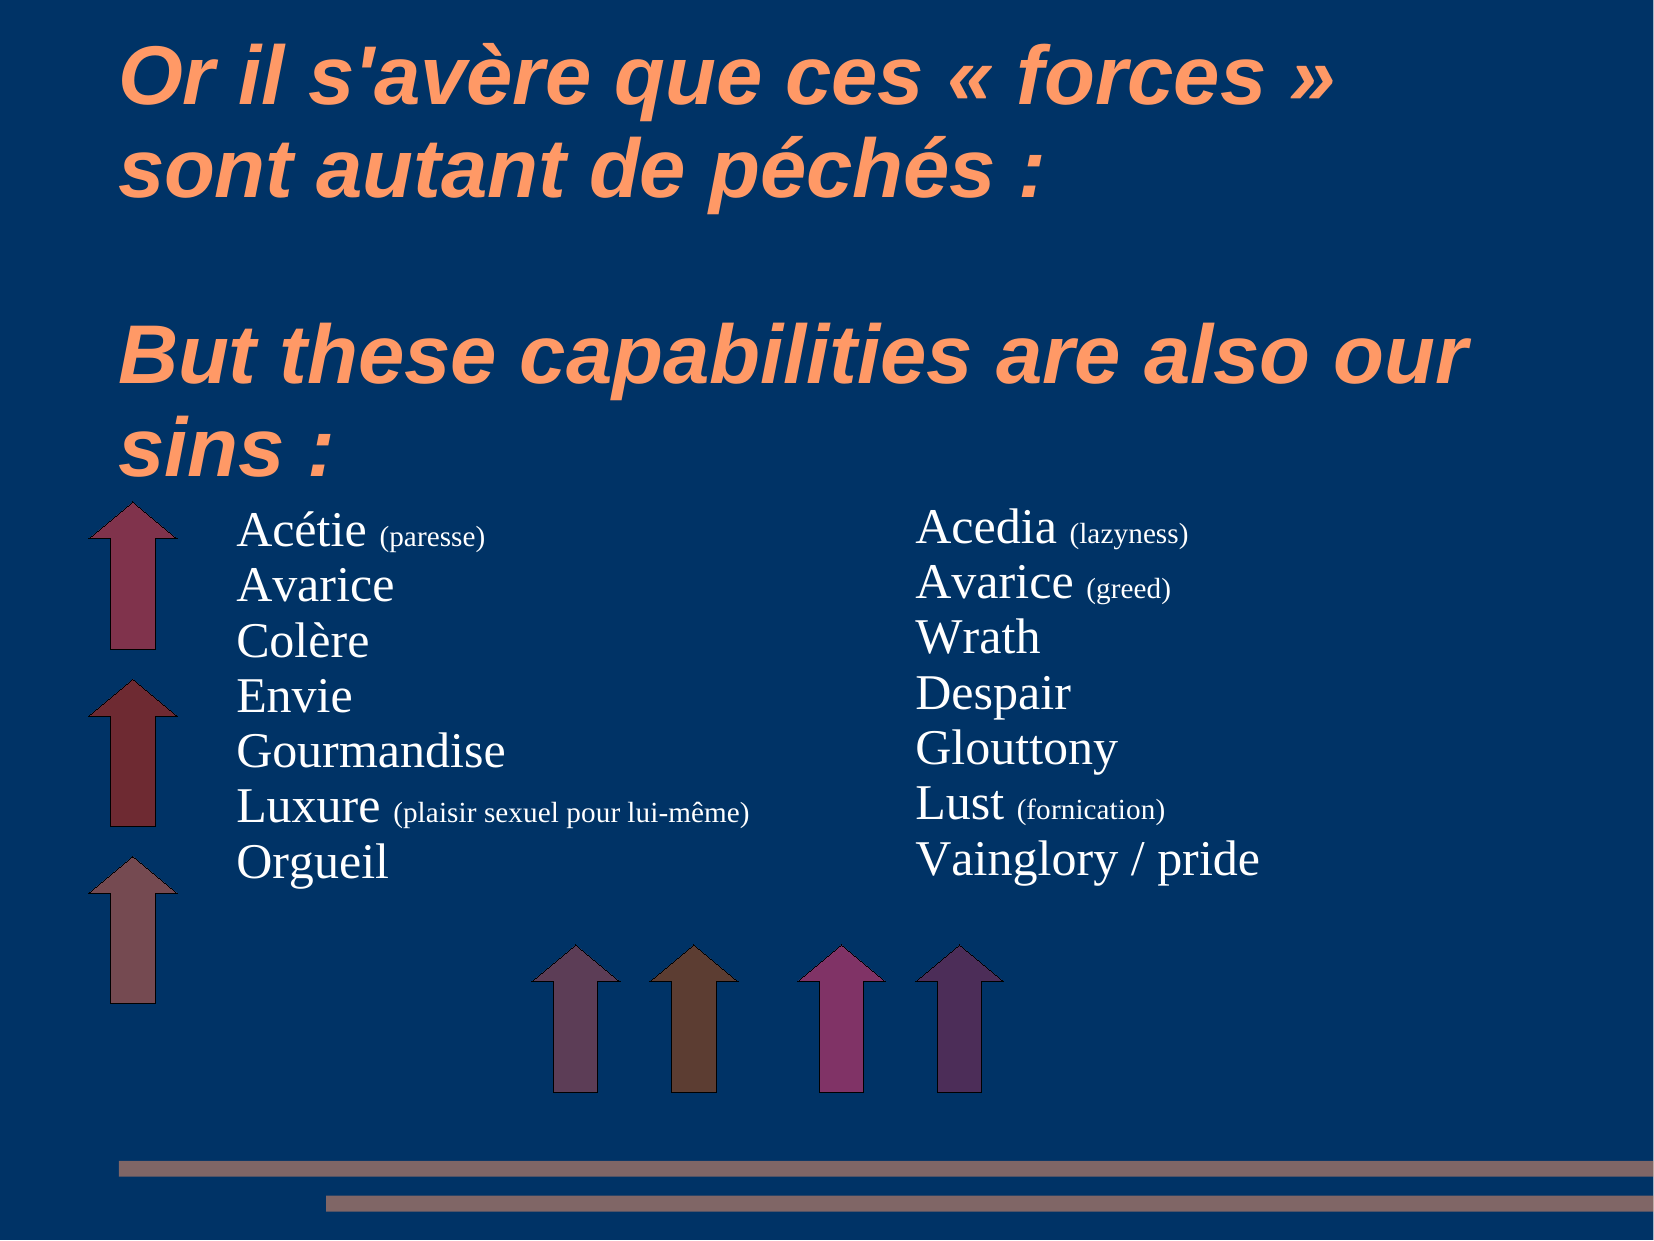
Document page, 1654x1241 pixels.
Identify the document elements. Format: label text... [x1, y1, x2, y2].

title Or il s'avère que ces « forces » sont autant de péchés : But these capabilities are also our sins : [118, 29, 1531, 495]
text_box [797, 944, 886, 1093]
text_box [88, 501, 178, 650]
text_box [649, 944, 739, 1093]
text_box [88, 679, 178, 827]
text_box Acedia (lazyness) Avarice (greed) Wrath Despair Glouttony Lust (fornication) Vainglory / pride [915, 498, 1506, 886]
text_box [88, 856, 178, 1004]
text_box [531, 944, 621, 1093]
text_box [915, 944, 1004, 1093]
text_box Acétie (paresse) Avarice Colère Envie Gourmandise Luxure (plaisir sexuel pour lui-même) Orgueil [236, 502, 827, 890]
